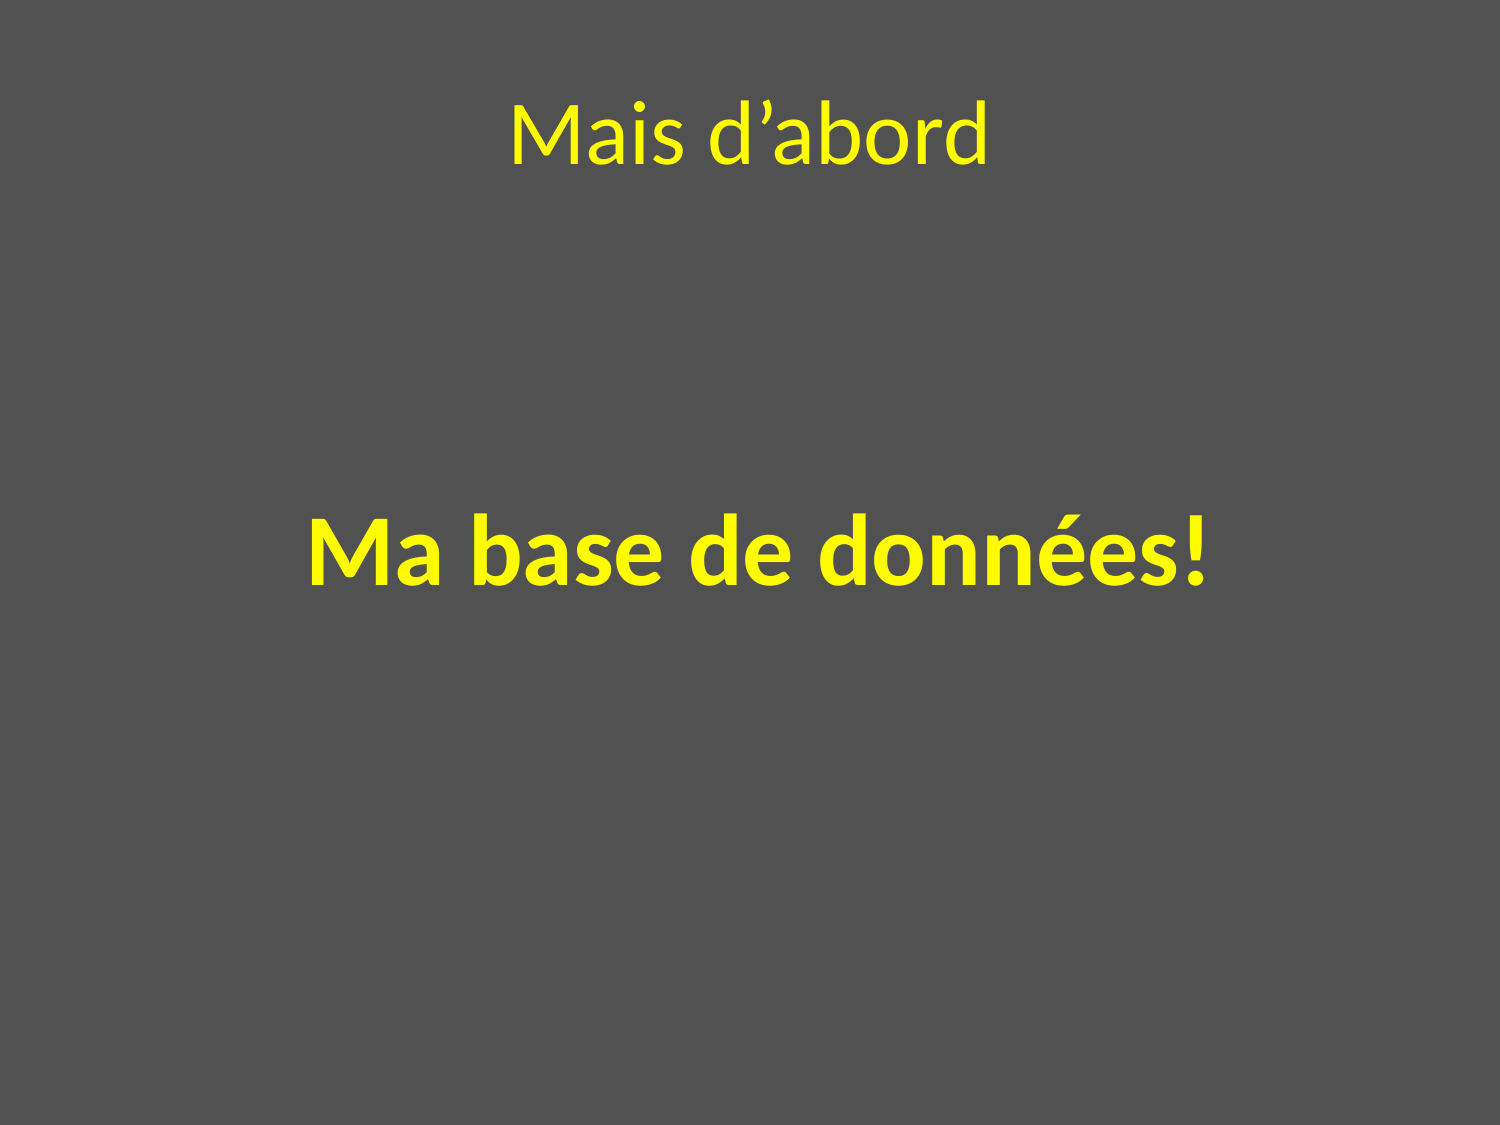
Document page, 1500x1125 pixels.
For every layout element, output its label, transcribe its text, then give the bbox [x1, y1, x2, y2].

title Mais d’abord [112, 22, 1388, 235]
list Ma base de données! [216, 201, 1267, 1002]
